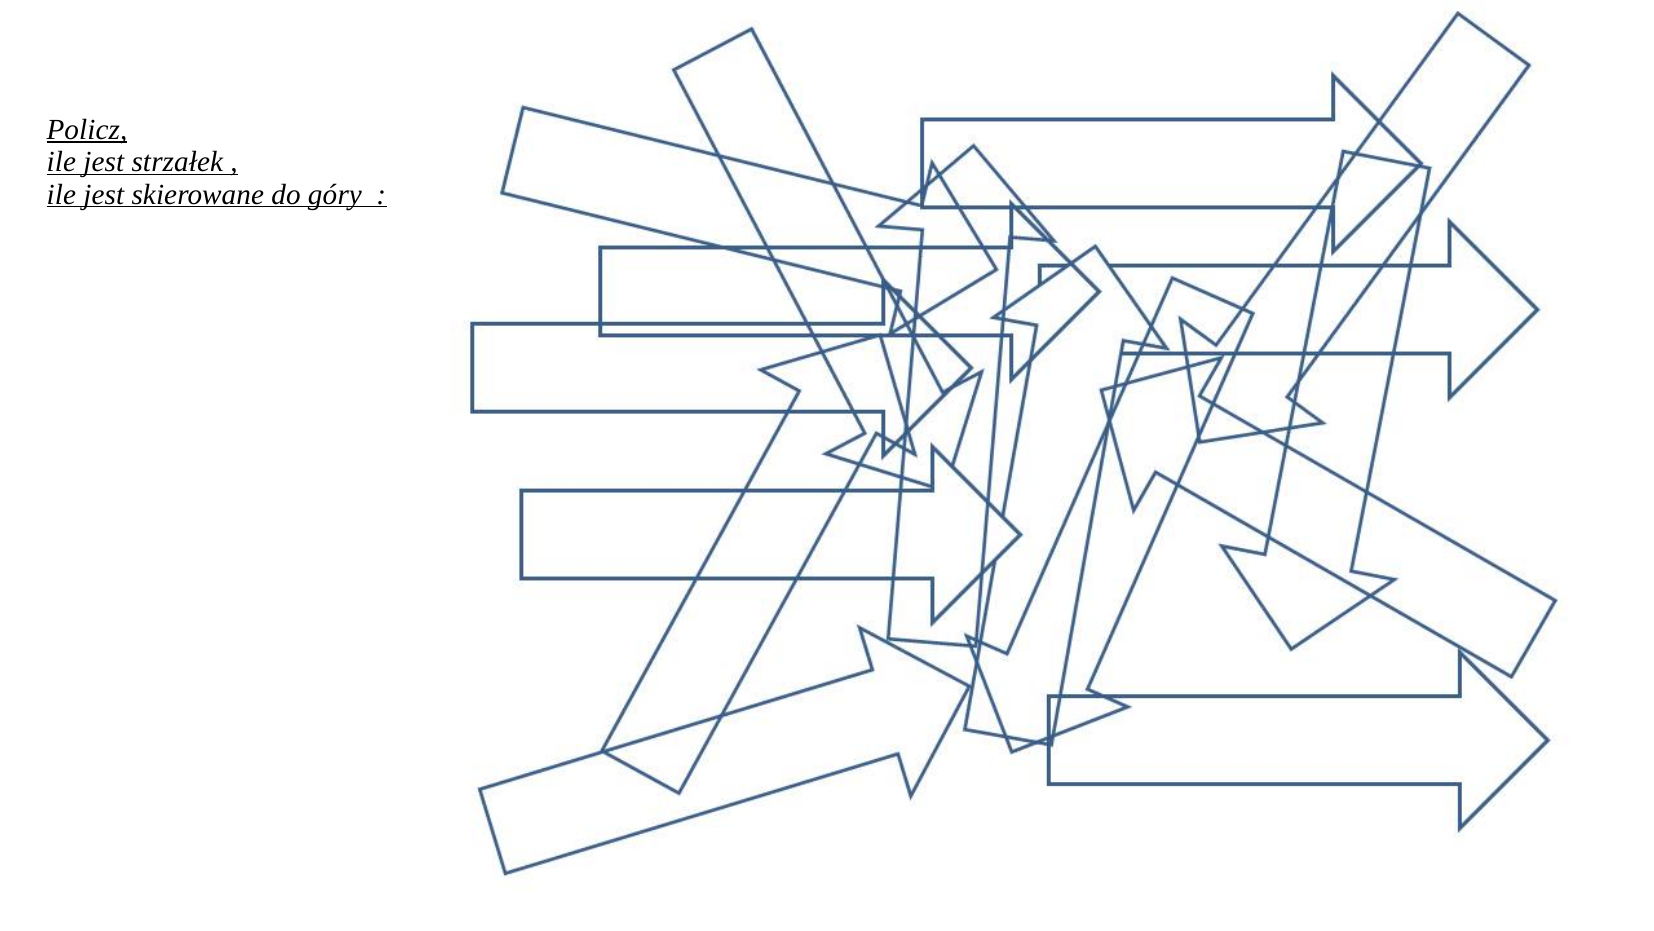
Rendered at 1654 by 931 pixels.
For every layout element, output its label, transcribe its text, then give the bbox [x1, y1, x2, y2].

picture [389, 0, 1630, 931]
text_box Policz, ile jest strzałek , ile jest skierowane do góry : [31, 106, 402, 221]
